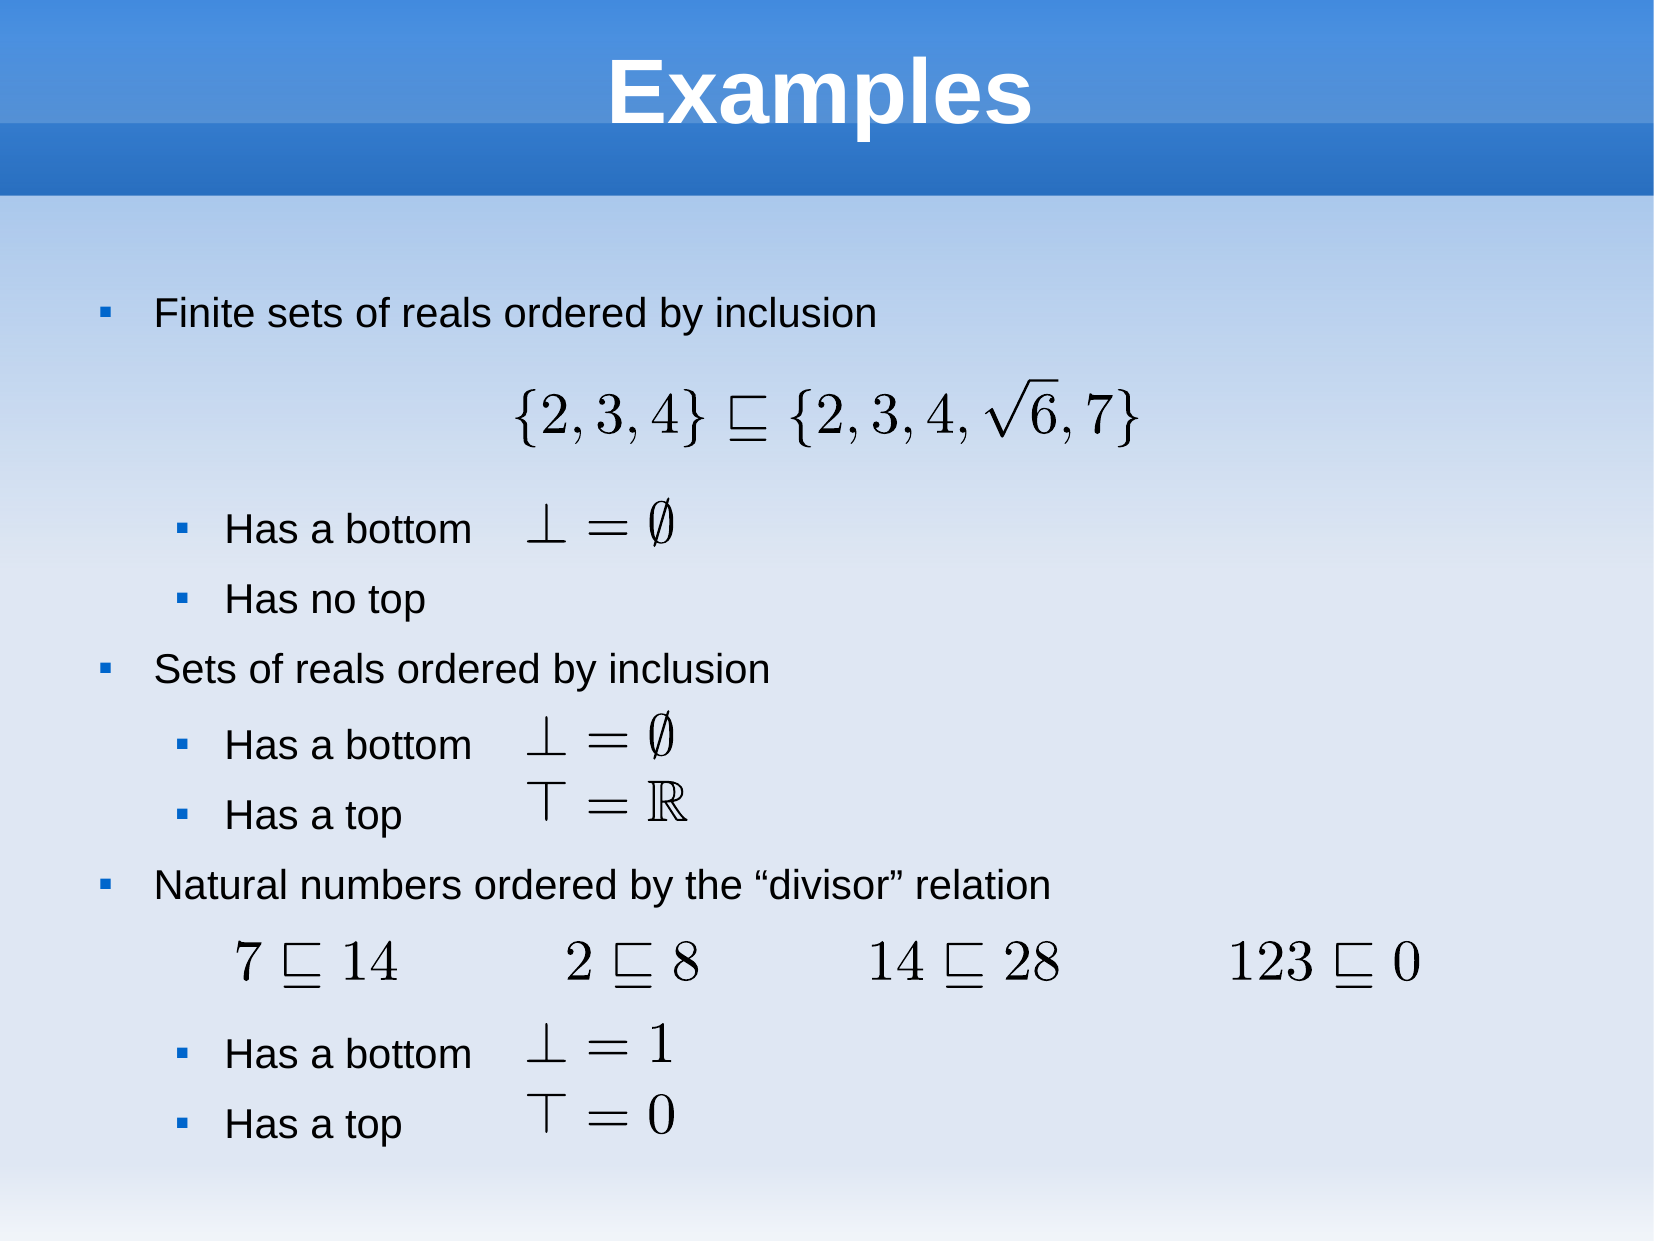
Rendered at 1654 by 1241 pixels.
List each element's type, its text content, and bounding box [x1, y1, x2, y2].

title Examples [76, 0, 1565, 188]
list Finite sets of reals ordered by inclusion Has a bottom Has no top Sets of reals ordered by inclusion Has a bottom Has a top Natural numbers ordered by the “divisor” relation Has a bottom Has a top [82, 290, 1571, 1226]
picture [0, 0, 1654, 1241]
